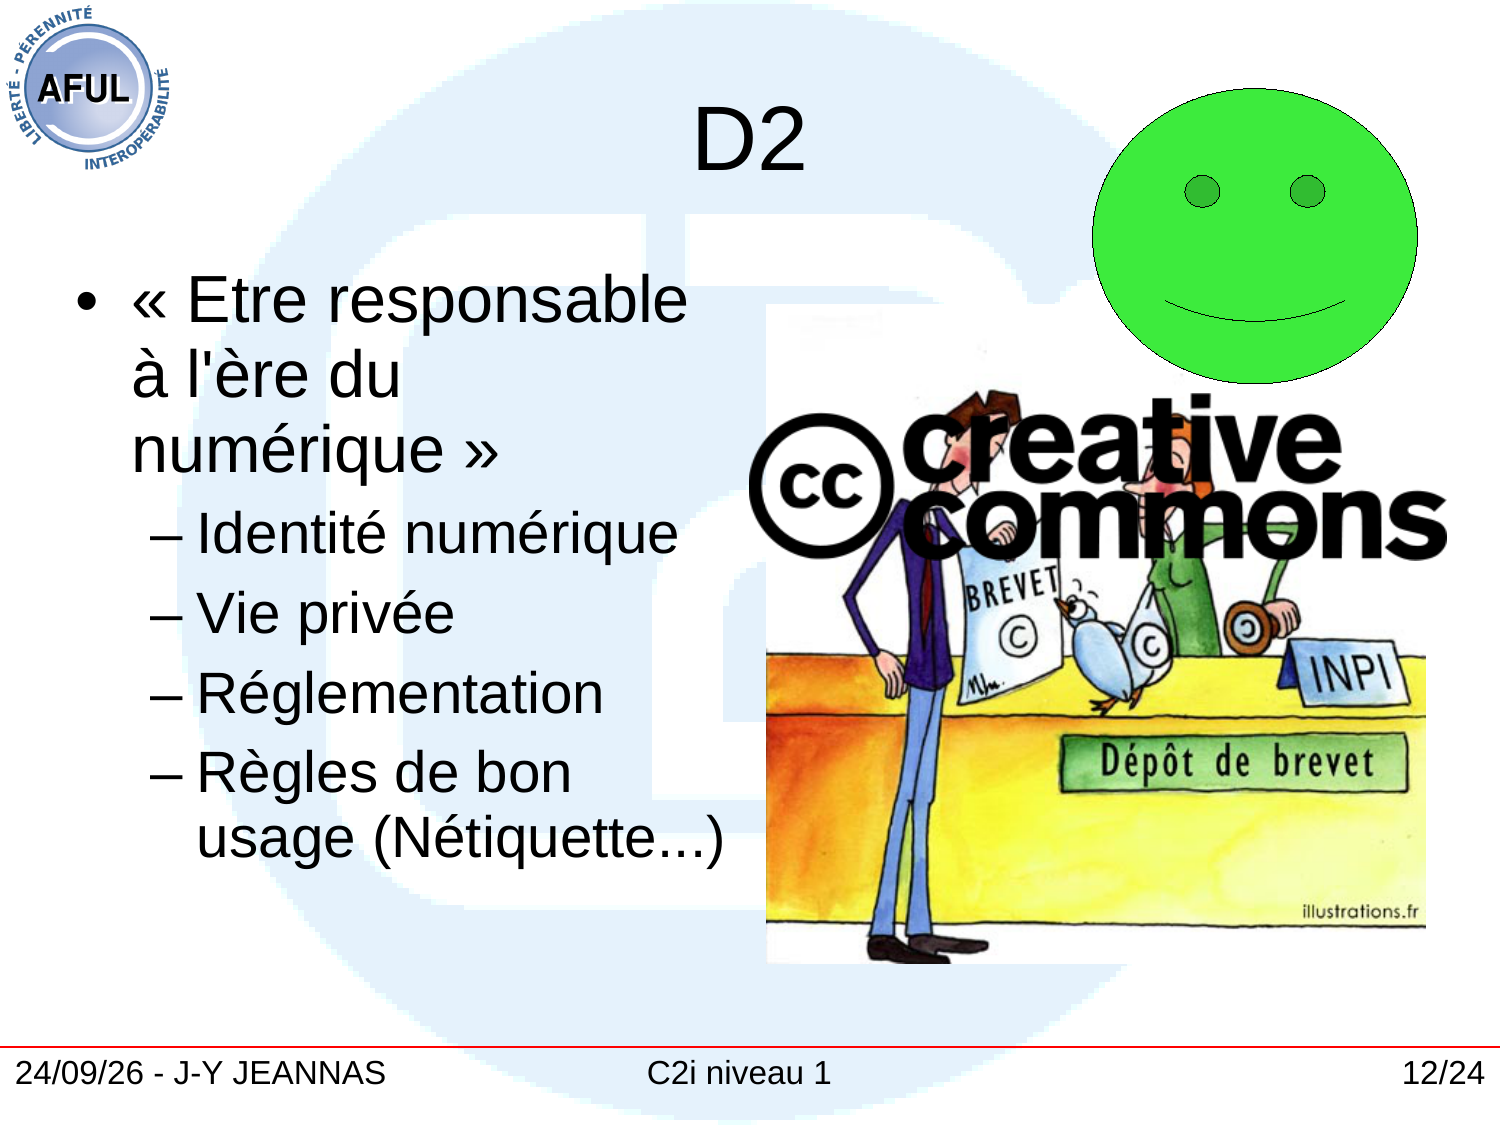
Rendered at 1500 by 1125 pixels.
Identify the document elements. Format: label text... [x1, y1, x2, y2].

title D2 [75, 21, 1426, 257]
text_box [1092, 88, 1418, 384]
picture [0, 0, 1315, 178]
list « Etre responsable à l'ère du numérique » Identité numérique Vie privée Réglementation Règles de bon usage (Nétiquette...) [75, 262, 734, 1006]
picture [177, 257, 1447, 1046]
picture [177, 1048, 1315, 1125]
